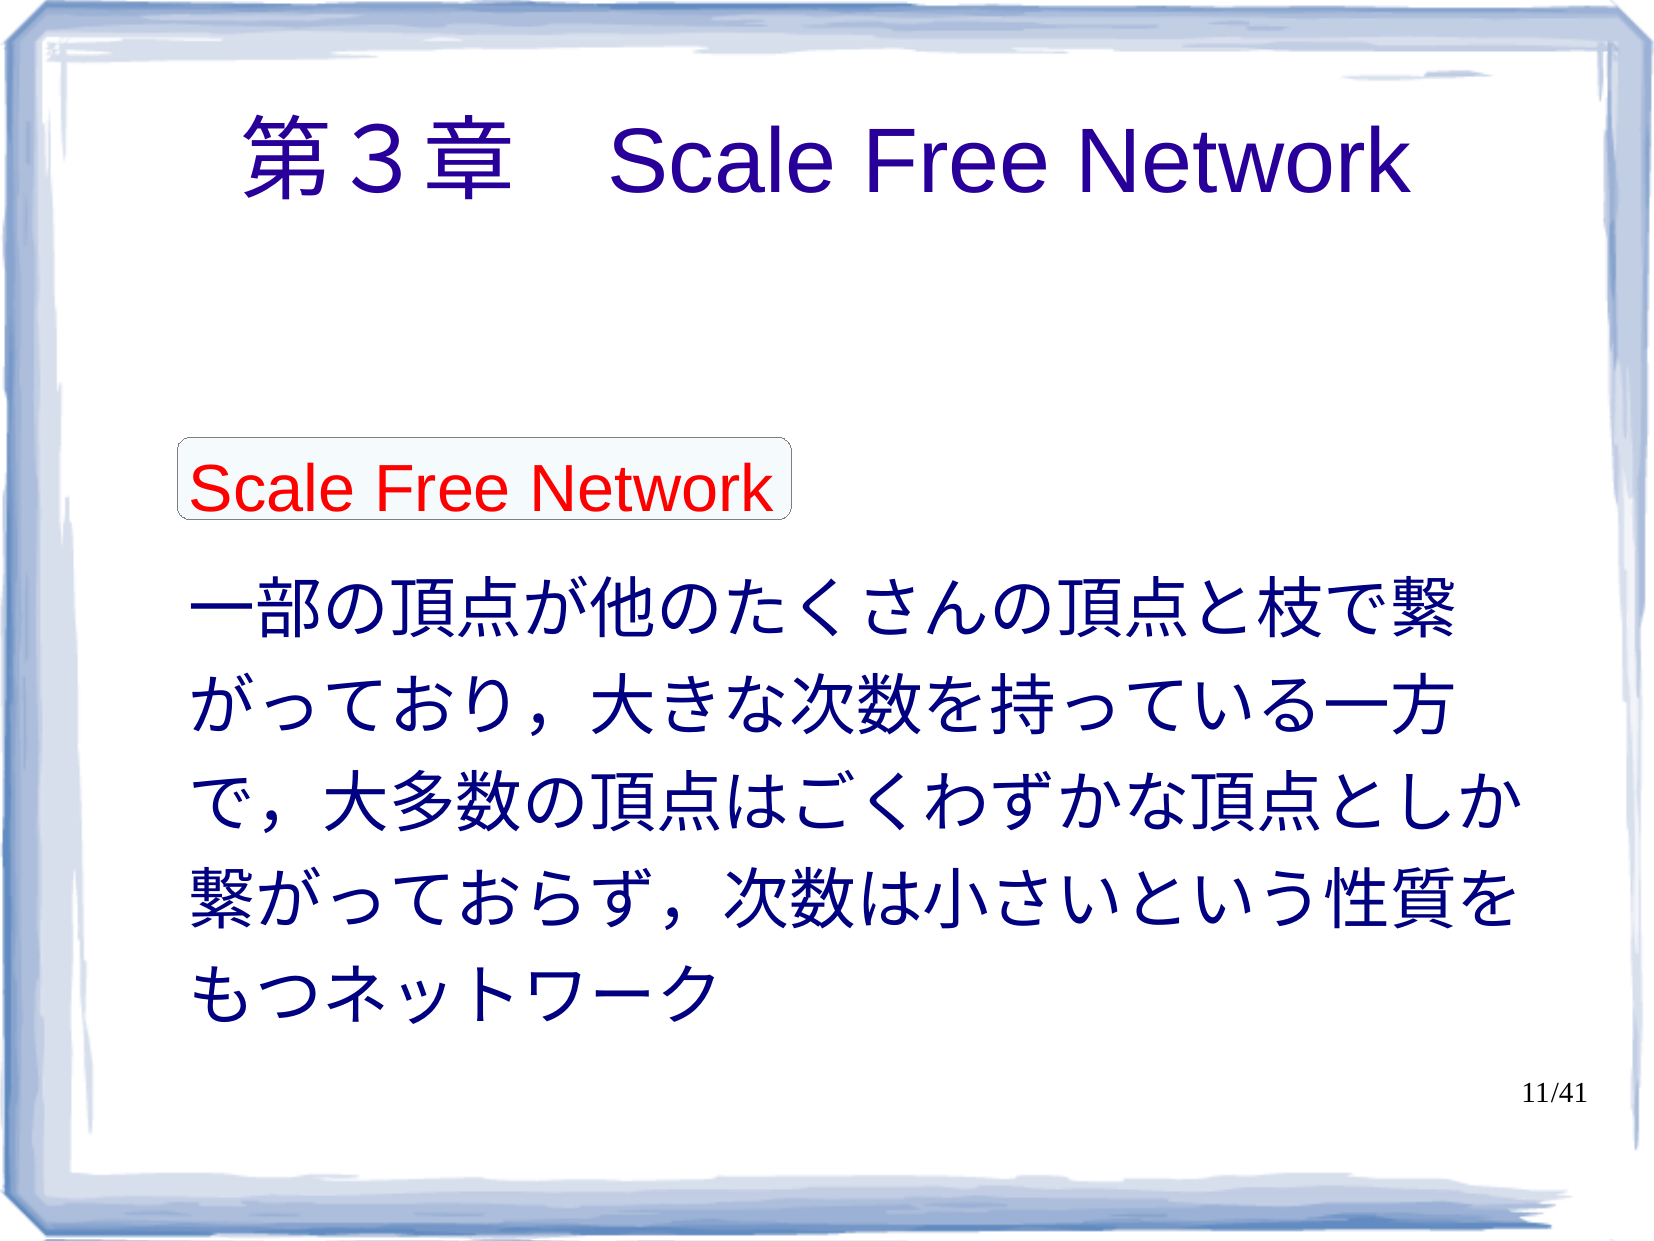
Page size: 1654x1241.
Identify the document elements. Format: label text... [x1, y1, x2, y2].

picture [0, 0, 1654, 1241]
title 第３章 Scale Free Network [82, 49, 1571, 257]
list Scale Free Network 一部の頂点が他のたくさんの頂点と枝で繋がっており，大きな次数を持っている一方で，大多数の頂点はごくわずかな頂点としか繋がっておらず，次数は小さいという性質をもつネットワーク [118, 324, 1571, 1045]
